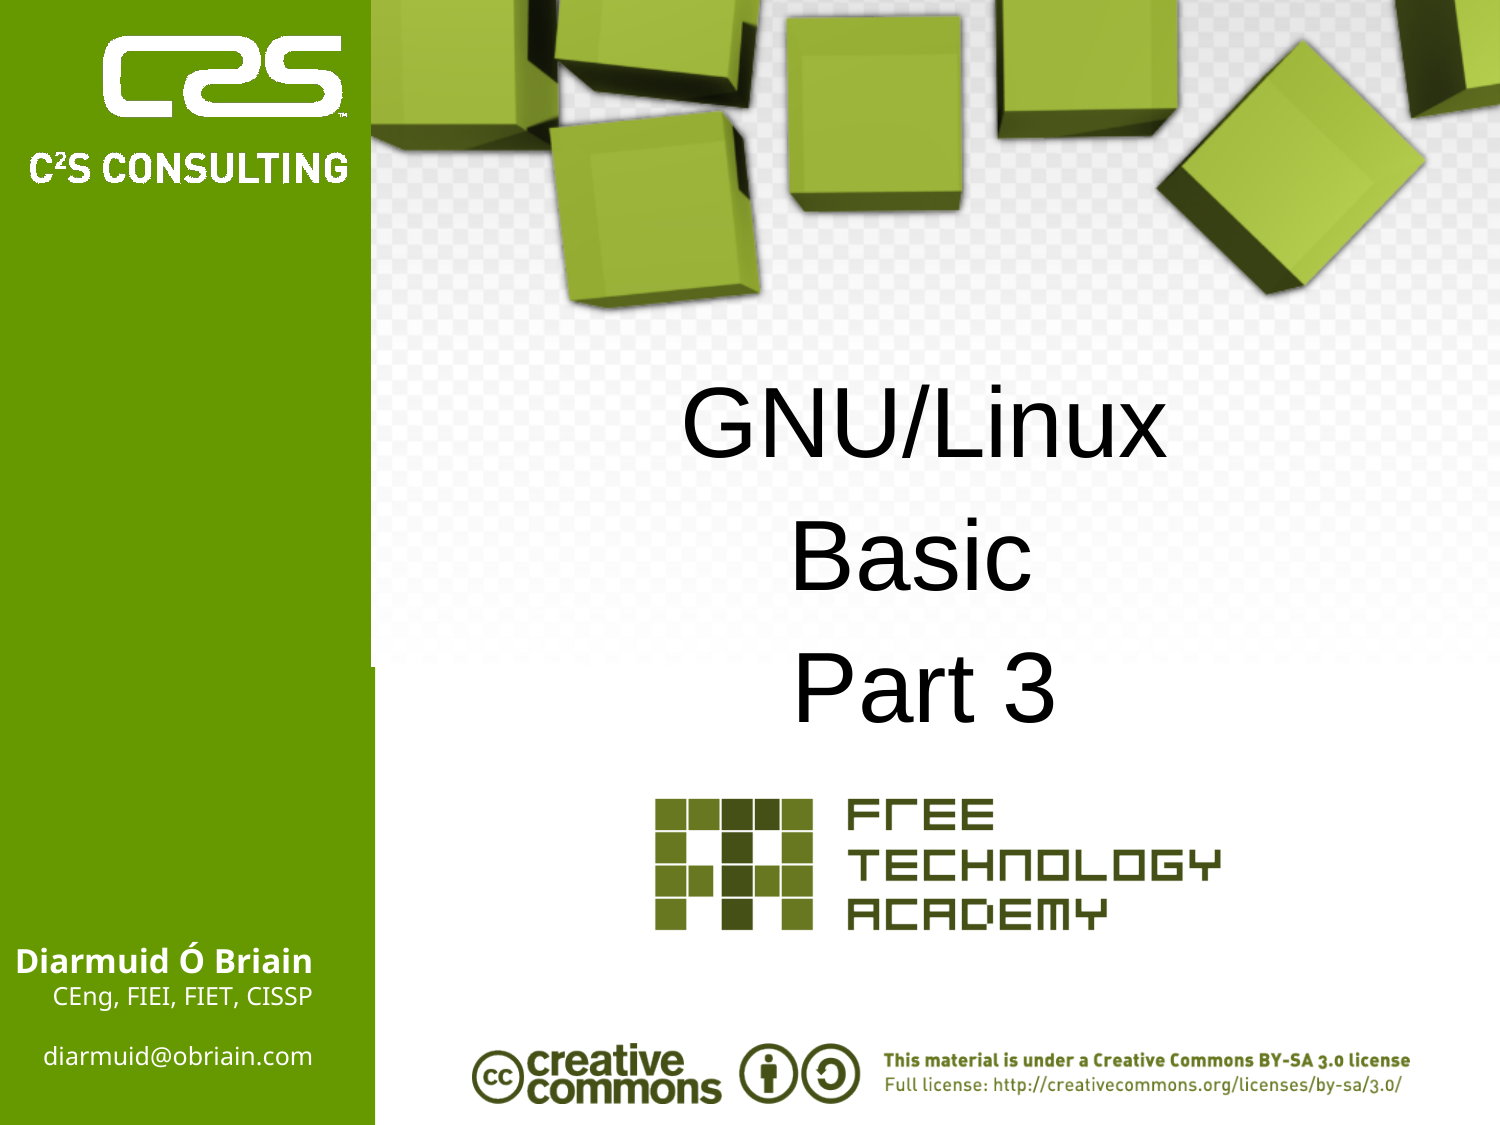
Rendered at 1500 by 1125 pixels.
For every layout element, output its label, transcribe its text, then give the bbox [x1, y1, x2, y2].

subtitle GNU/Linux Basic Part 3 [425, 307, 1426, 793]
picture [472, 1043, 1410, 1104]
picture [371, 0, 1500, 667]
picture [649, 791, 1229, 940]
picture [22, 27, 354, 188]
